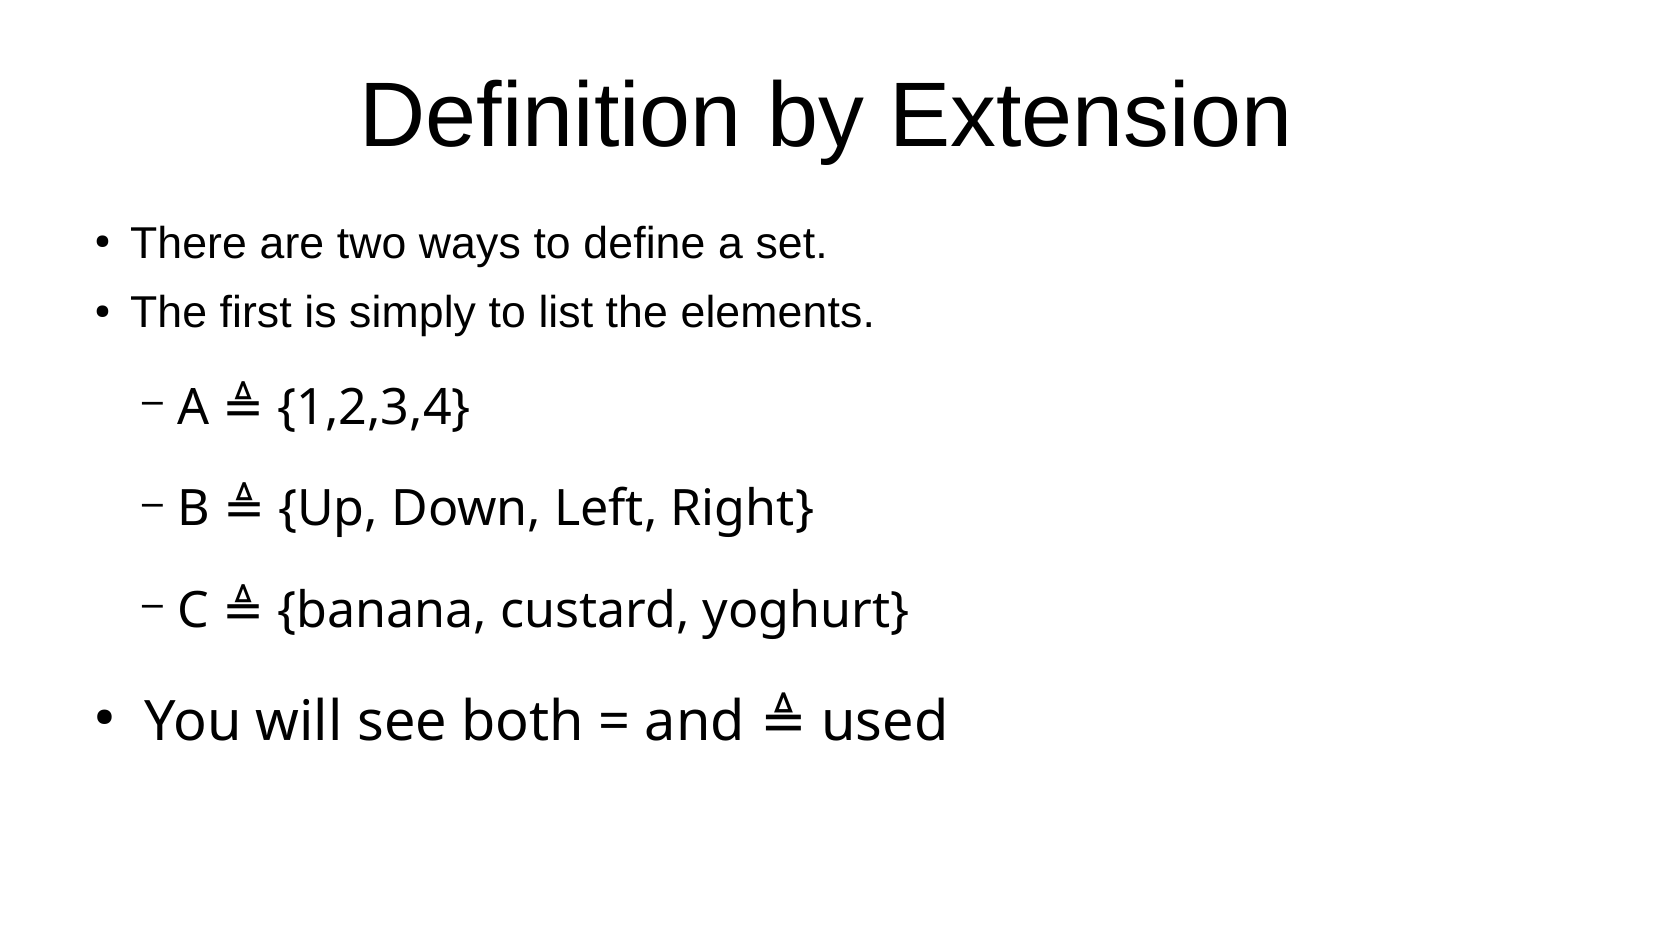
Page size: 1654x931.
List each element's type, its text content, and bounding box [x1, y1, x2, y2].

list There are two ways to define a set. The first is simply to list the elements. A ≜ {1,2,3,4} B ≜ {Up, Down, Left, Right} C ≜ {banana, custard, yoghurt} You will see both = and ≜ used [82, 217, 1571, 758]
title Definition by Extension [82, 37, 1571, 193]
